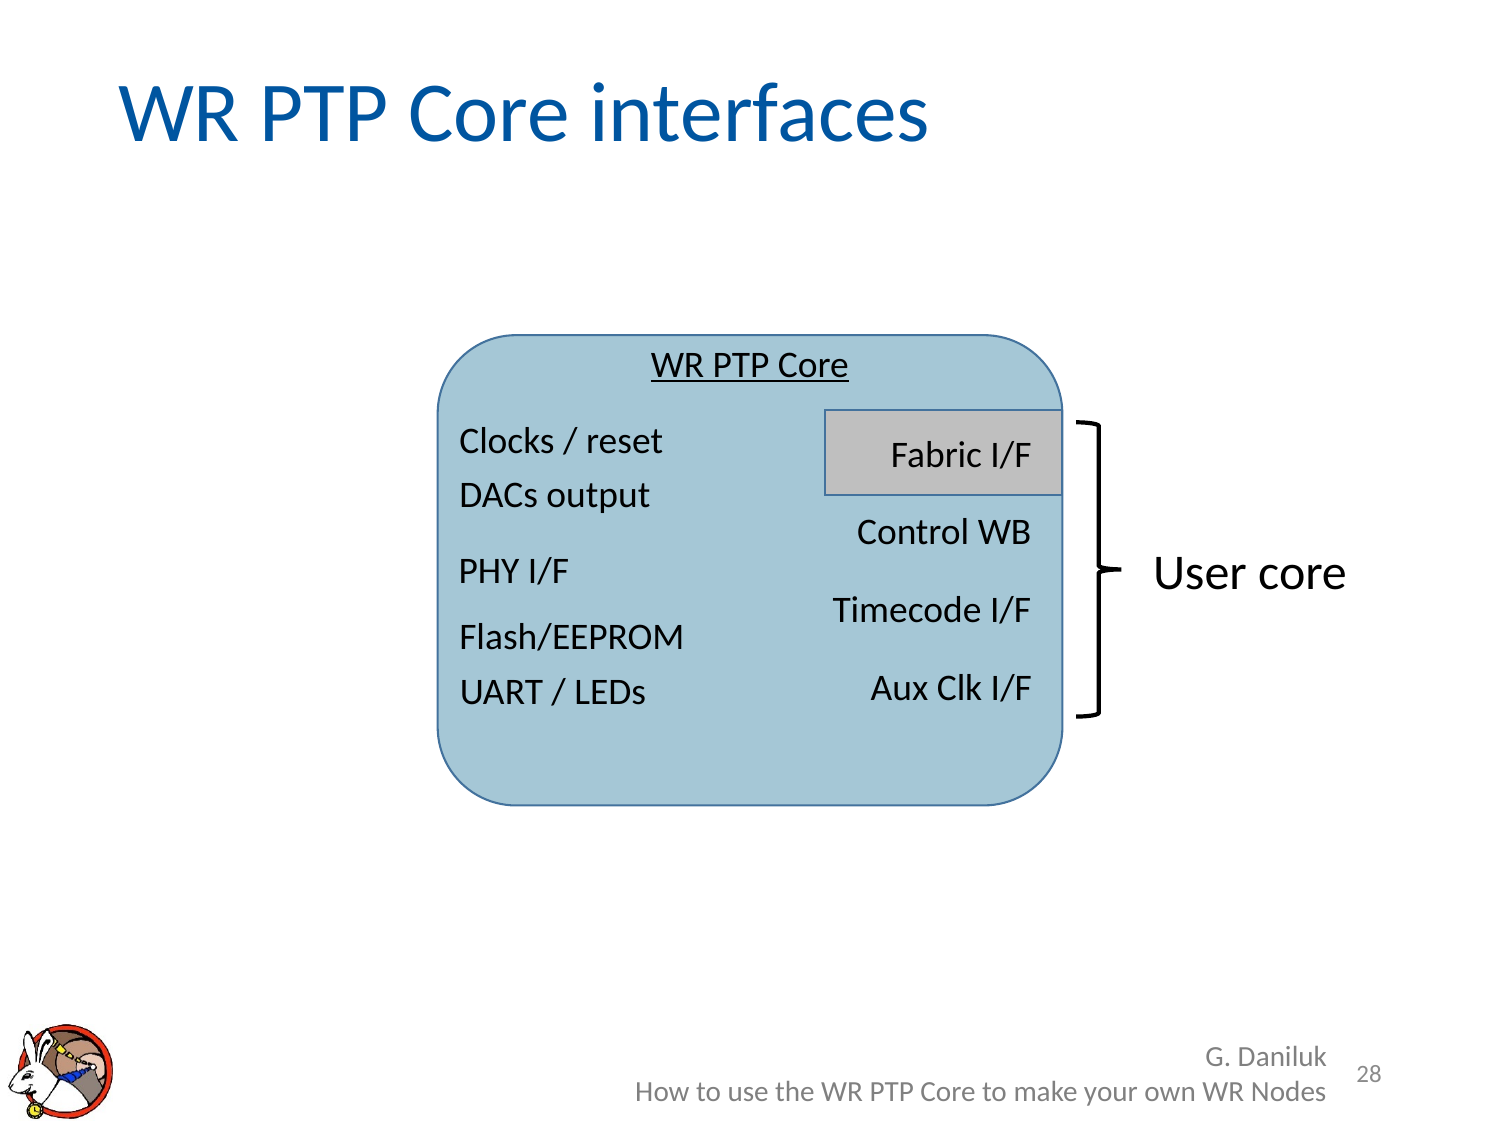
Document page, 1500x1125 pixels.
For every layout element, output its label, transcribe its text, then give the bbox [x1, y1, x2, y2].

text_box Clocks / reset [444, 409, 679, 469]
text_box PHY I/F [444, 539, 585, 599]
title WR PTP Core interfaces [103, 59, 1397, 169]
text_box Fabric I/F [876, 422, 1047, 483]
text_box [437, 335, 1063, 806]
text_box Aux Clk I/F [855, 655, 1047, 716]
slide_number <number> [1342, 1042, 1397, 1103]
text_box User core [1138, 532, 1363, 608]
text_box Timecode I/F [817, 577, 1047, 638]
text_box Control WB [842, 499, 1047, 560]
picture [7, 1024, 113, 1121]
text_box G. Daniluk How to use the WR PTP Core to make your own WR Nodes [112, 1029, 1342, 1115]
text_box UART / LEDs [445, 659, 662, 720]
text_box Flash/EEPROM [444, 604, 700, 665]
text_box WR PTP Core [636, 332, 864, 393]
text_box DACs output [444, 462, 666, 523]
